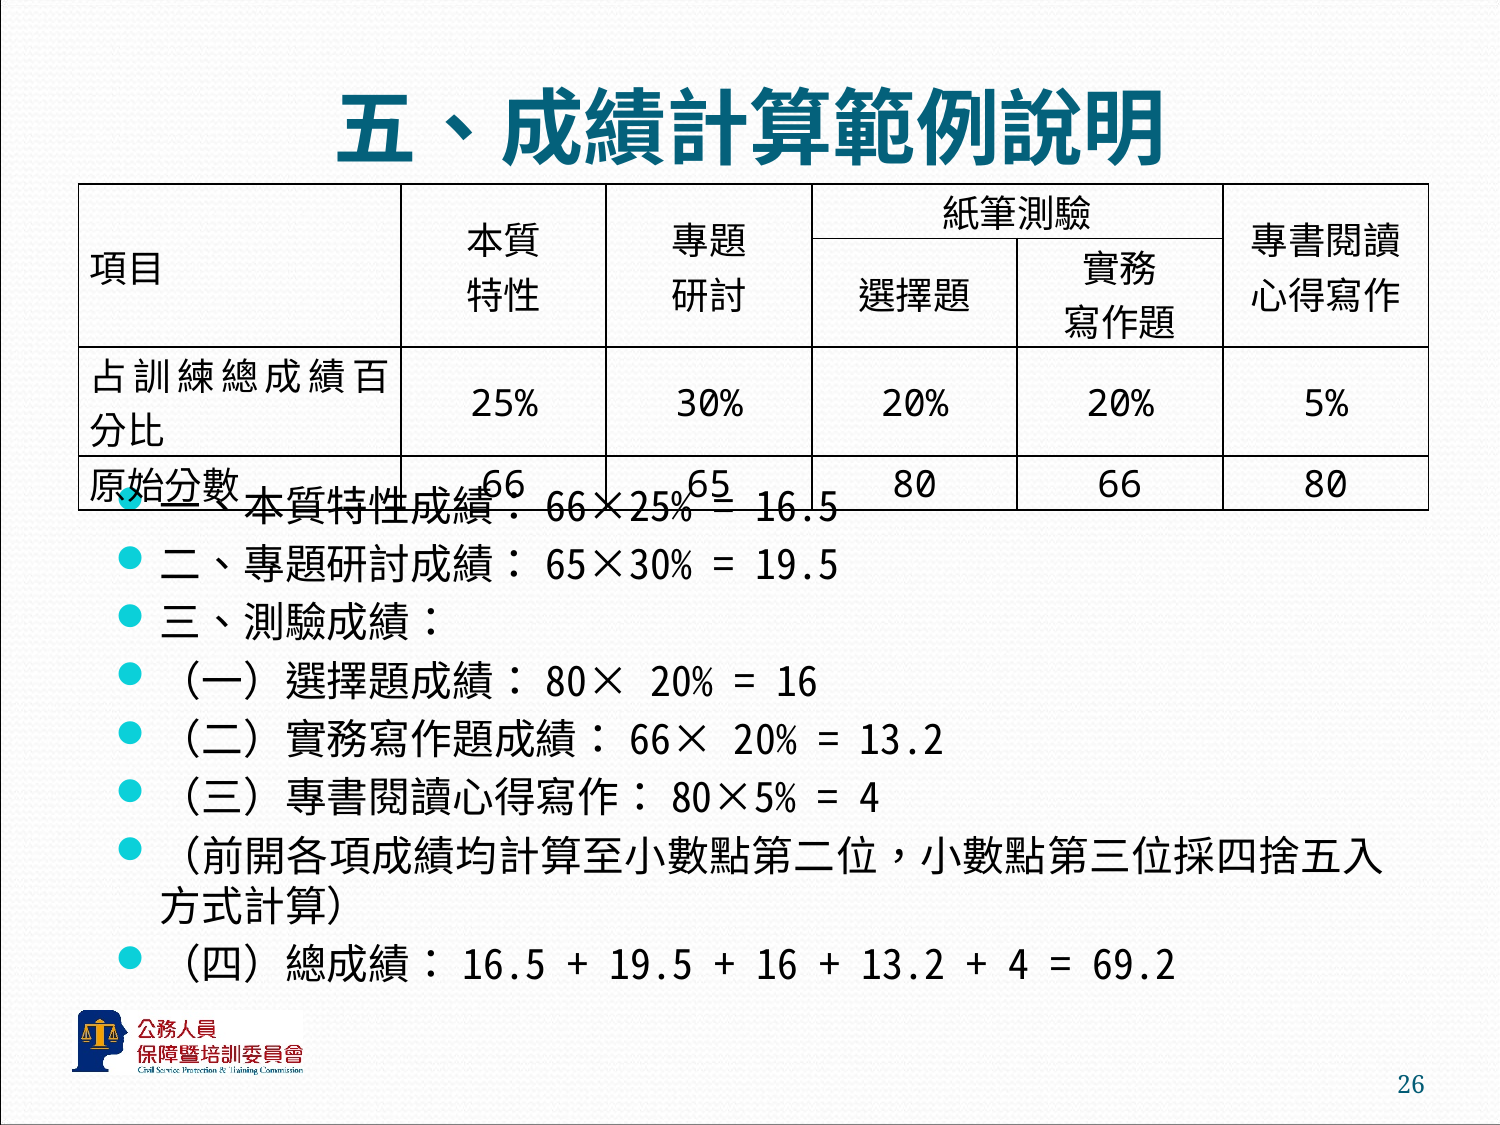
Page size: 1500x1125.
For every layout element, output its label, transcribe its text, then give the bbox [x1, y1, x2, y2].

table_cell 20% [813, 348, 1016, 455]
list 一、本質特性成績：66×25% = 16.5 二、專題研討成績：65×30% = 19.5 三、測驗成績： （一）選擇題成績：80× 20% = 16 （二）實務寫作題成績：66× 20% = 13.2 （三）專書閱讀心得寫作：80×5% = 4 （前開各項成績均計算至小數點第二位，小數點第三位採四捨五入方式計算） （四）總成績：16.5 + 19.5 + 16 + 13.2 + 4 = 69.2 [100, 511, 1400, 1018]
table_cell 占訓練總成績百分比 [79, 348, 400, 455]
table_cell 30% [607, 348, 811, 455]
table_cell 25% [402, 348, 605, 455]
table_cell 實務 寫作題 [1018, 239, 1222, 346]
title 五、成績計算範例說明 [17, 82, 1483, 176]
table_cell 65 [607, 457, 811, 509]
table_header 項目 [79, 185, 400, 346]
table_cell 80 [813, 457, 1016, 509]
slide_number <編號> [1299, 1042, 1425, 1103]
table_header 專題 研討 [607, 185, 811, 346]
table_cell 5% [1224, 348, 1428, 455]
table_cell 選擇題 [813, 239, 1016, 346]
table_header 本質 特性 [402, 185, 605, 346]
table_header 專書閱讀心得寫作 [1224, 185, 1428, 346]
table_cell 原始分數 [79, 457, 400, 509]
table_cell 66 [1018, 457, 1222, 509]
table_header 紙筆測驗 [813, 185, 1222, 238]
table_cell 80 [1224, 457, 1428, 509]
table_cell 20% [1018, 348, 1222, 455]
table_cell 66 [402, 457, 605, 509]
picture [0, 0, 1500, 1125]
